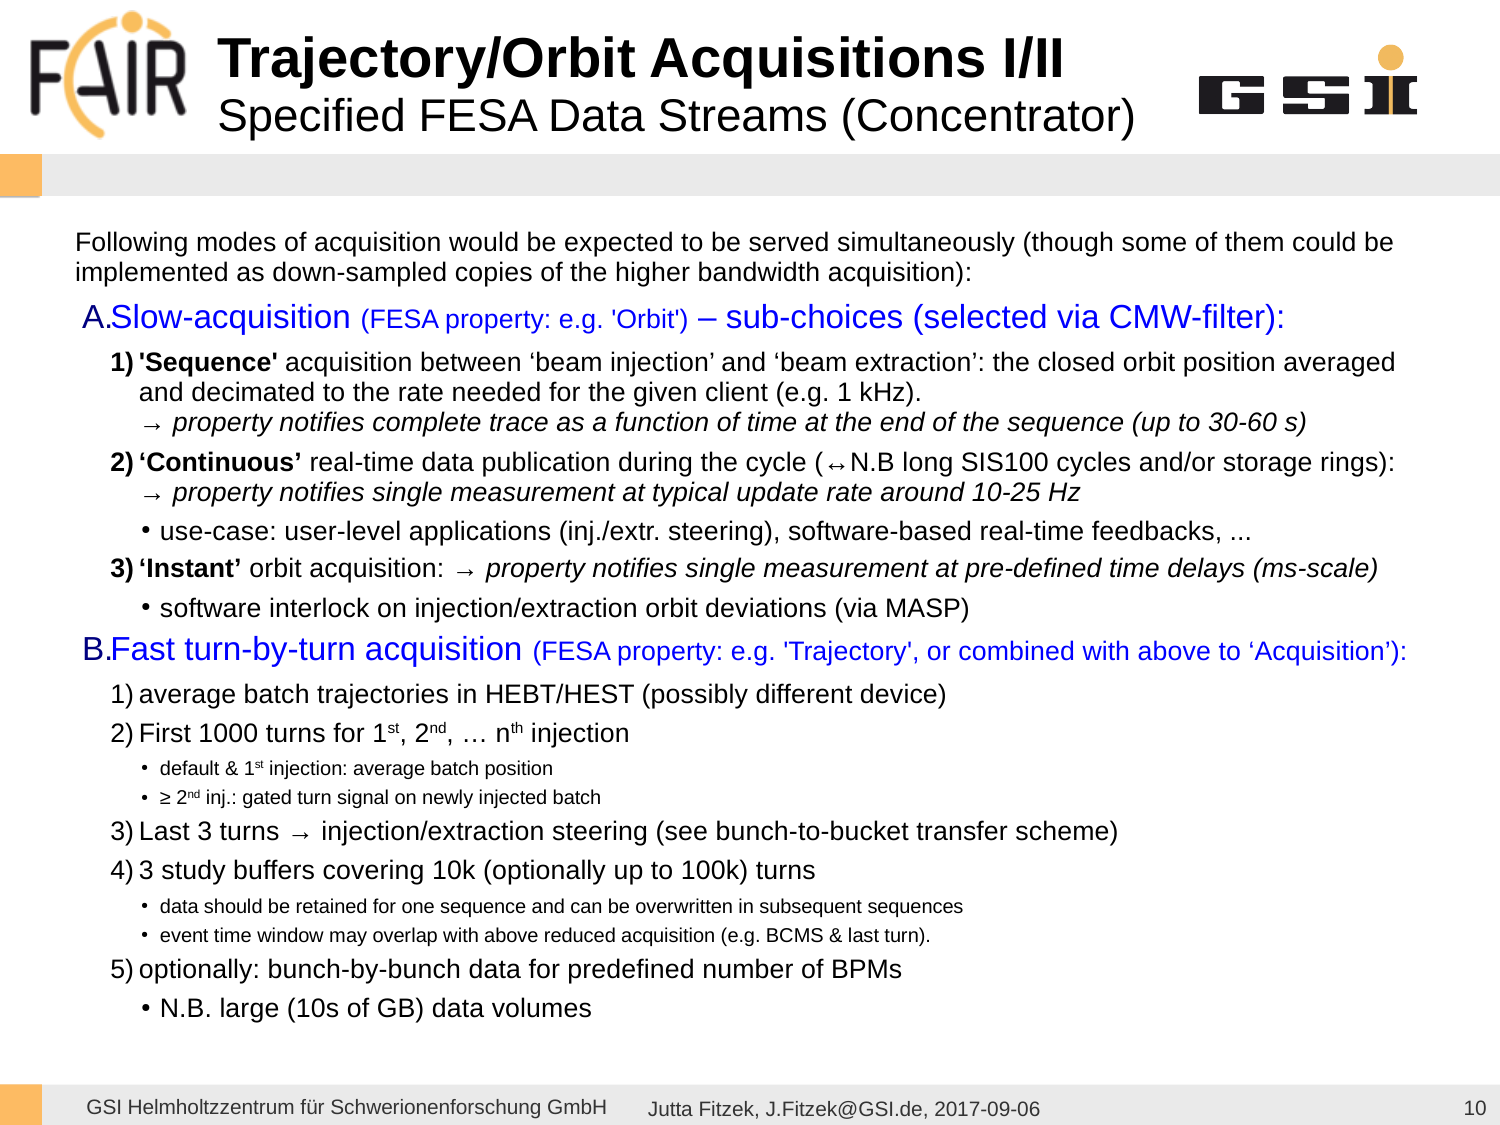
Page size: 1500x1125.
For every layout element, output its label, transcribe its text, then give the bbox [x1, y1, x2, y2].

picture [30, 9, 187, 141]
picture [1197, 42, 1419, 117]
title Trajectory/Orbit Acquisitions I/II Specified FESA Data Streams (Concentrator) [217, 1, 1158, 167]
list Following modes of acquisition would be expected to be served simultaneously (though some of them could be implemented as down-sampled copies of the higher bandwidth acquisition): Slow-acquisition (FESA property: e.g. 'Orbit') – sub-choices (selected via CMW-filter): 'Sequence' acquisition between ‘beam injection’ and ‘beam extraction’: the closed orbit position averaged and decimated to the rate needed for the given client (e.g. 1 kHz). → property notifies complete trace as a function of time at the end of the sequence (up to 30-60 s) ‘Continuous’ real-time data publication during the cycle (↔N.B long SIS100 cycles and/or storage rings): → property notifies single measurement at typical update rate around 10-25 Hz use-case: user-level applications (inj./extr. steering), software-based real-time feedbacks, ... ‘Instant’ orbit acquisition: → property notifies single measurement at pre-defined time delays (ms-scale) software interlock on injection/extraction orbit deviations (via MASP) Fast turn-by-turn acquisition (FESA property: e.g. 'Trajectory', or combined with above to ‘Acquisition’): average batch trajectories in HEBT/HEST (possibly different device) First 1000 turns for 1st, 2nd, … nth injection default & 1st injection: average batch position ≥ 2nd inj.: gated turn signal on newly injected batch Last 3 turns → injection/extraction steering (see bunch-to-bucket transfer scheme) 3 study buffers covering 10k (optionally up to 100k) turns data should be retained for one sequence and can be overwritten in subsequent sequences event time window may overlap with above reduced acquisition (e.g. BCMS & last turn). optionally: bunch-by-bunch data for predefined number of BPMs N.B. large (10s of GB) data volumes [75, 226, 1425, 1050]
